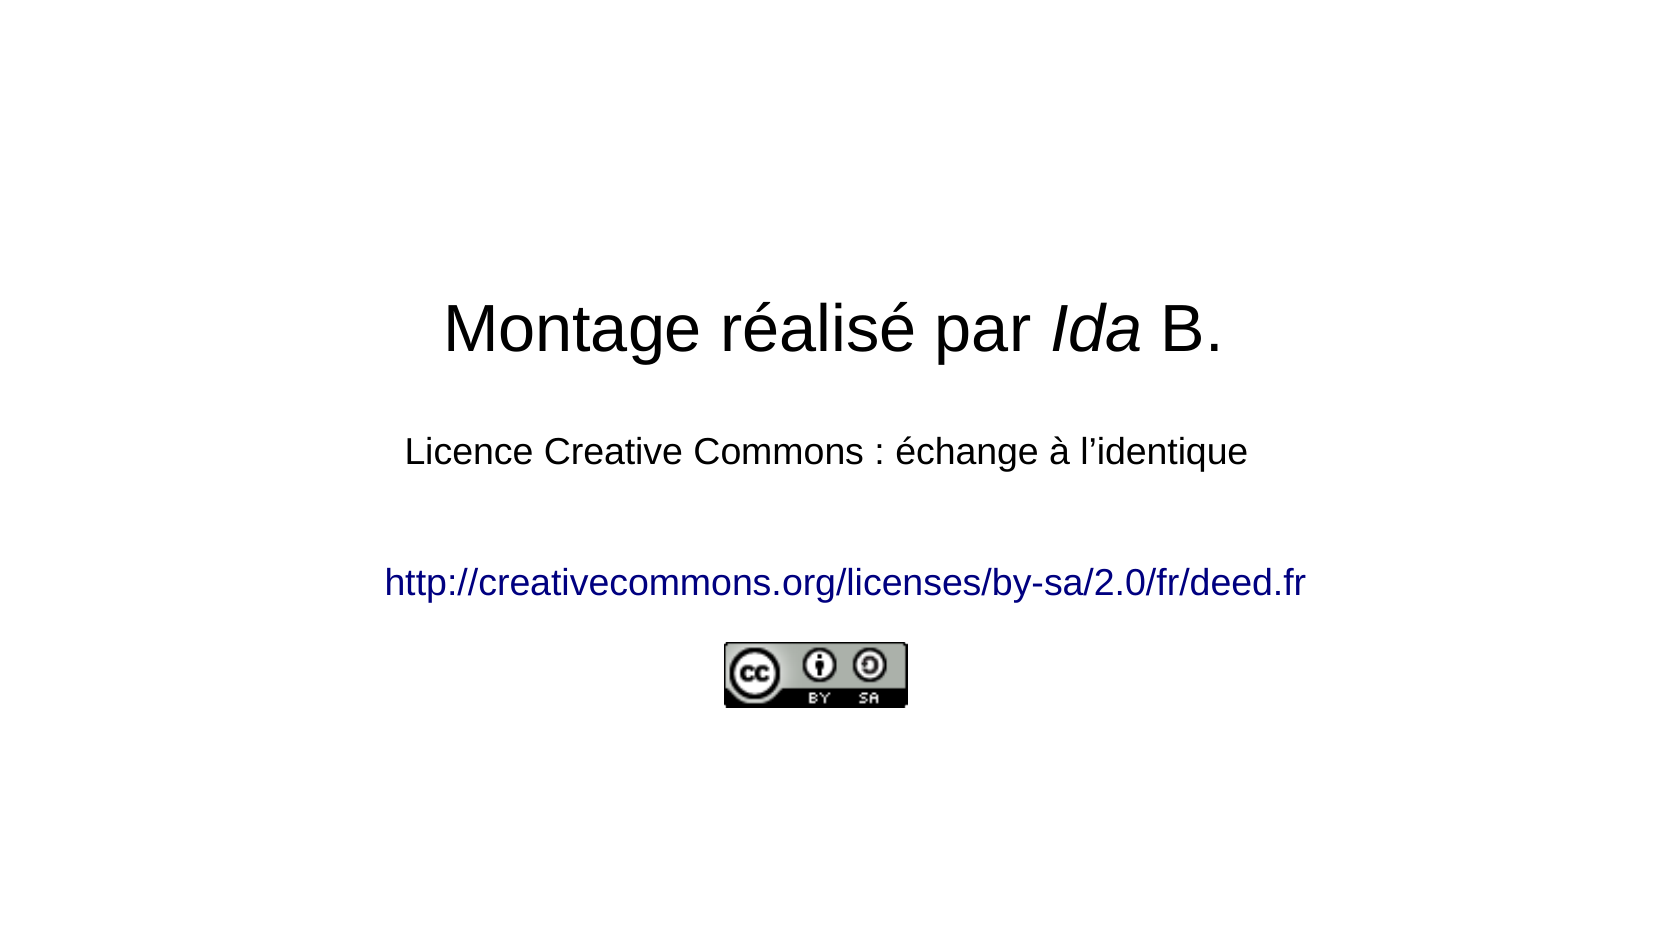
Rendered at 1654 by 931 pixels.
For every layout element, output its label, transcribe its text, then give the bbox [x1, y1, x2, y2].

subtitle Montage réalisé par Ida B. [89, 240, 1578, 417]
text_box Licence Creative Commons : échange à l’identique [389, 422, 1276, 480]
picture [724, 642, 908, 708]
text_box http://creativecommons.org/licenses/by-sa/2.0/fr/deed.fr [369, 554, 1469, 649]
